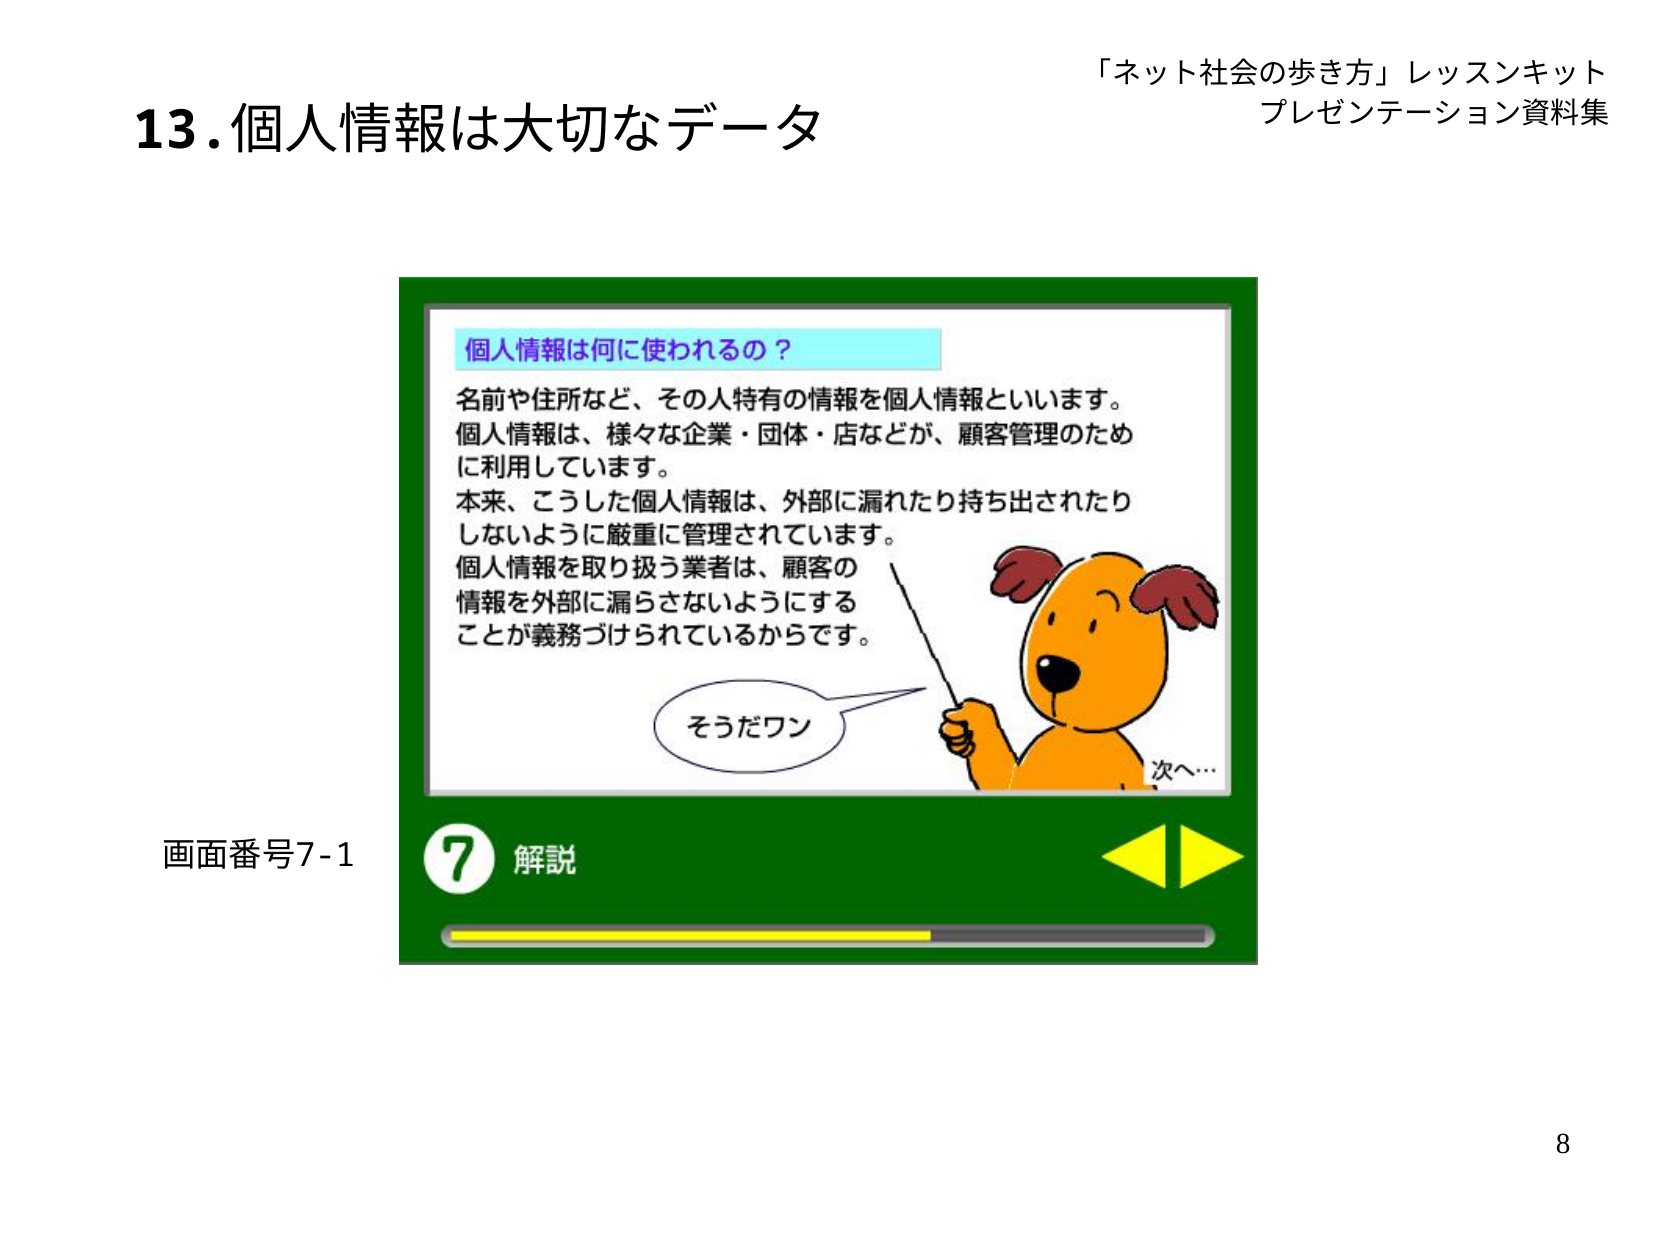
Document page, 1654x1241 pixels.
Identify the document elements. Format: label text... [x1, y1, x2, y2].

text_box 画面番号7-1 [147, 826, 384, 882]
text_box 「ネット社会の歩き方」レッスンキット プレゼンテーション資料集 [1062, 44, 1625, 139]
picture [399, 277, 1258, 965]
text_box 13.個人情報は大切なデータ [118, 88, 1241, 169]
